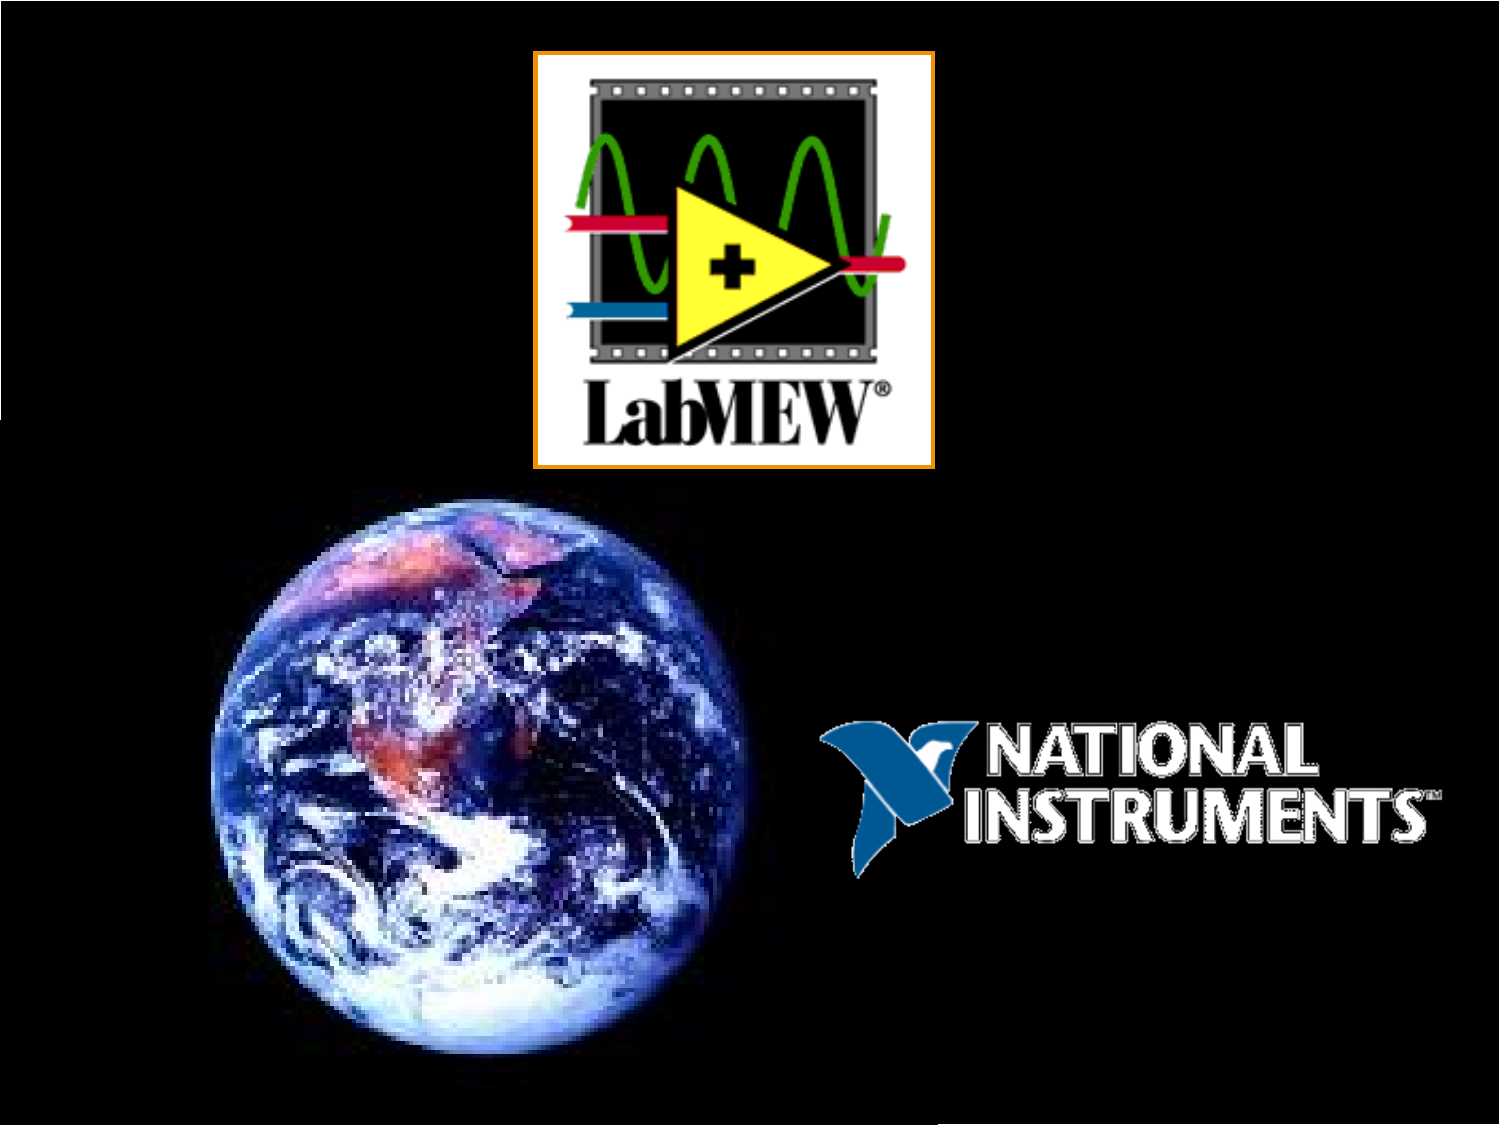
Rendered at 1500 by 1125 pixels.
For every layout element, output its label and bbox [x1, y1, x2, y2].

picture [0, 420, 938, 1125]
text_box [0, 0, 1500, 1125]
chart [812, 708, 1447, 884]
picture [537, 54, 931, 465]
